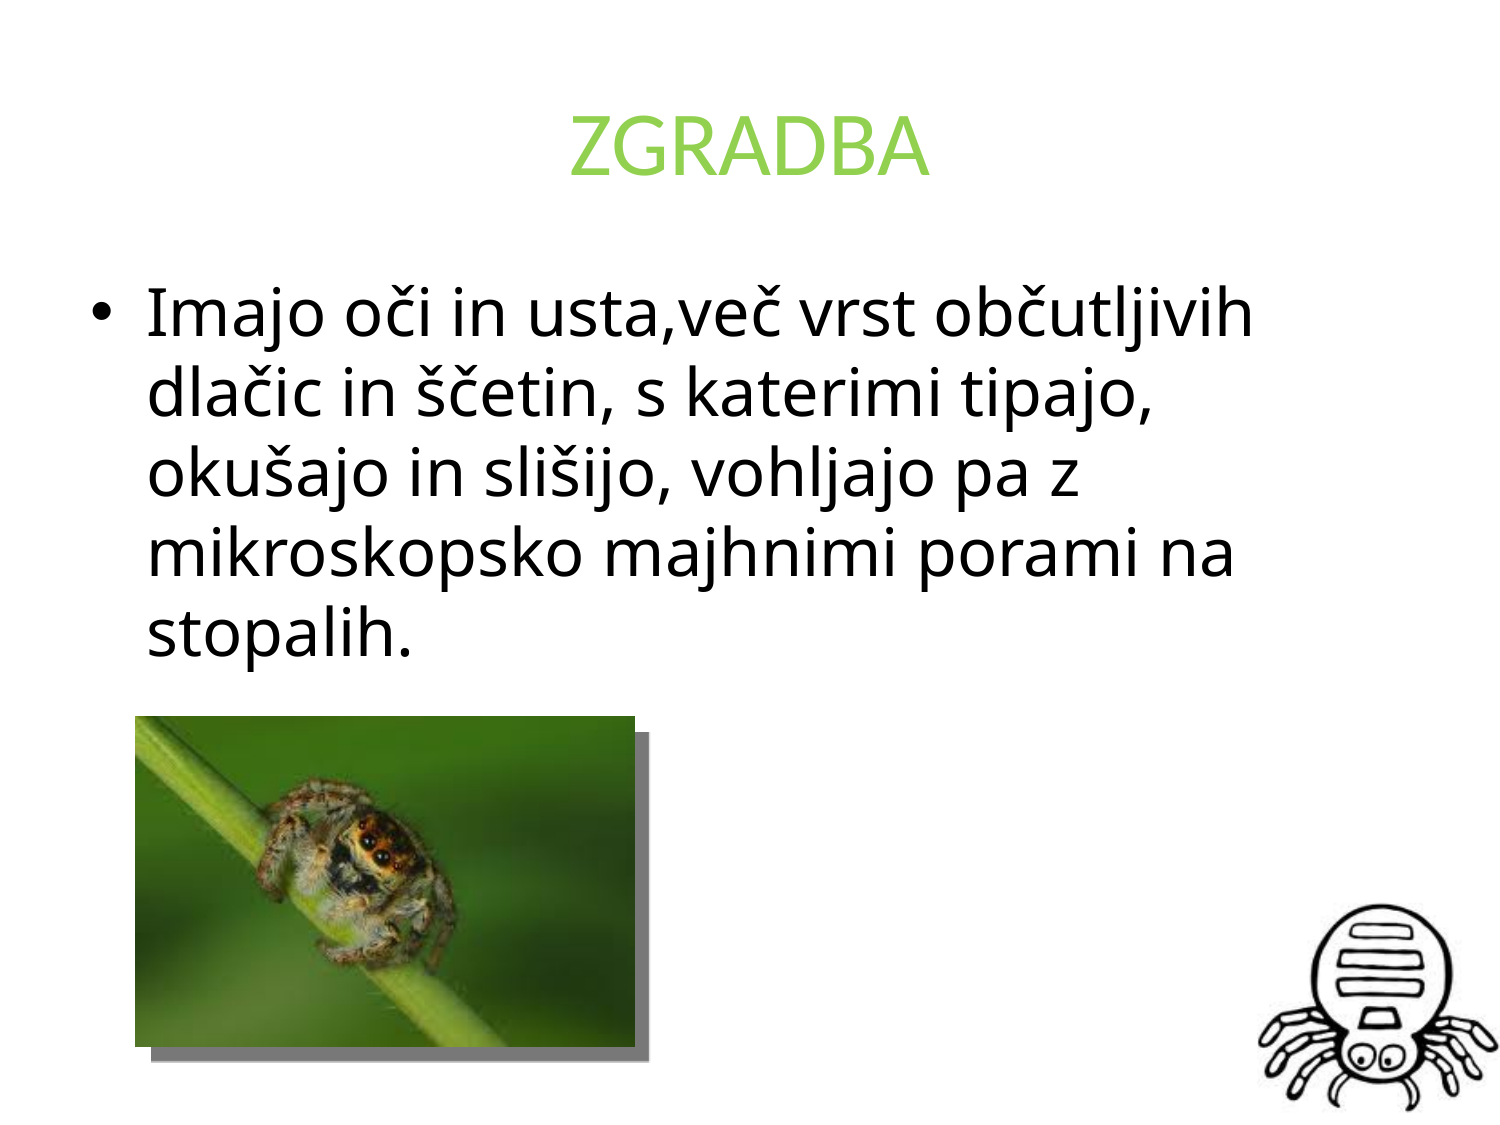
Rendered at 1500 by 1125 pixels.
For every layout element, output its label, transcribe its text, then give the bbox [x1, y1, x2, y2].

picture [135, 716, 635, 1047]
title ZGRADBA [75, 45, 1425, 233]
picture [1257, 891, 1500, 1125]
list Imajo oči in usta,več vrst občutljivih dlačic in ščetin, s katerimi tipajo, okušajo in slišijo, vohljajo pa z mikroskopsko majhnimi porami na stopalih. [75, 262, 1425, 1005]
